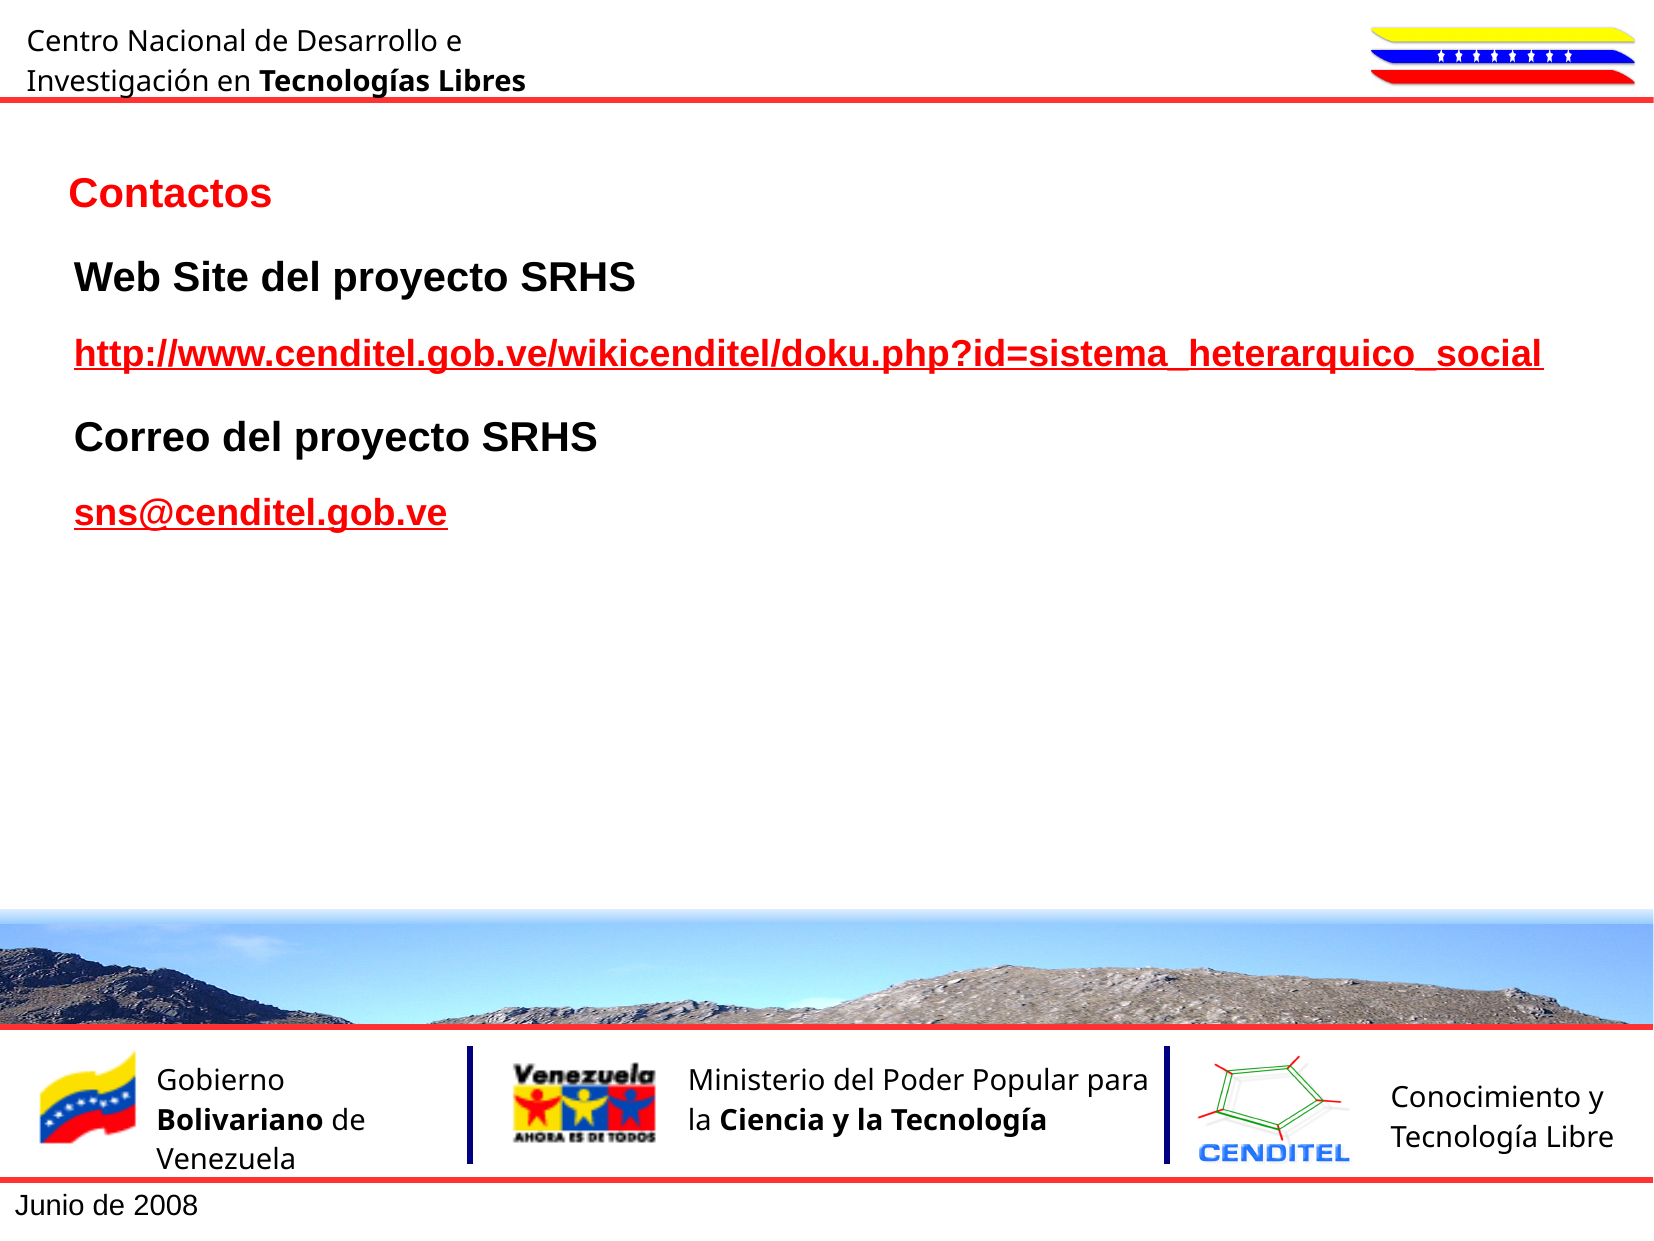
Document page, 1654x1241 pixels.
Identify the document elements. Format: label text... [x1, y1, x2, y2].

text_box Ministerio del Poder Popular para la Ciencia y la Tecnología [673, 1051, 1182, 1170]
picture [1192, 1051, 1359, 1170]
text_box Correo del proyecto SRHS [59, 406, 1300, 485]
text_box Gobierno Bolivariano de Venezuela [141, 1051, 473, 1170]
text_box sns@cenditel.gob.ve [59, 484, 1625, 556]
picture [502, 1062, 668, 1159]
picture [29, 1039, 148, 1158]
text_box http://www.cenditel.gob.ve/wikicenditel/doku.php?id=sistema_heterarquico_social [59, 324, 1625, 397]
text_box Web Site del proyecto SRHS [59, 246, 1300, 325]
picture [1370, 23, 1636, 88]
picture [0, 909, 1654, 1028]
text_box Contactos [53, 162, 667, 241]
text_box Conocimiento y Tecnología Libre [1375, 1068, 1654, 1153]
